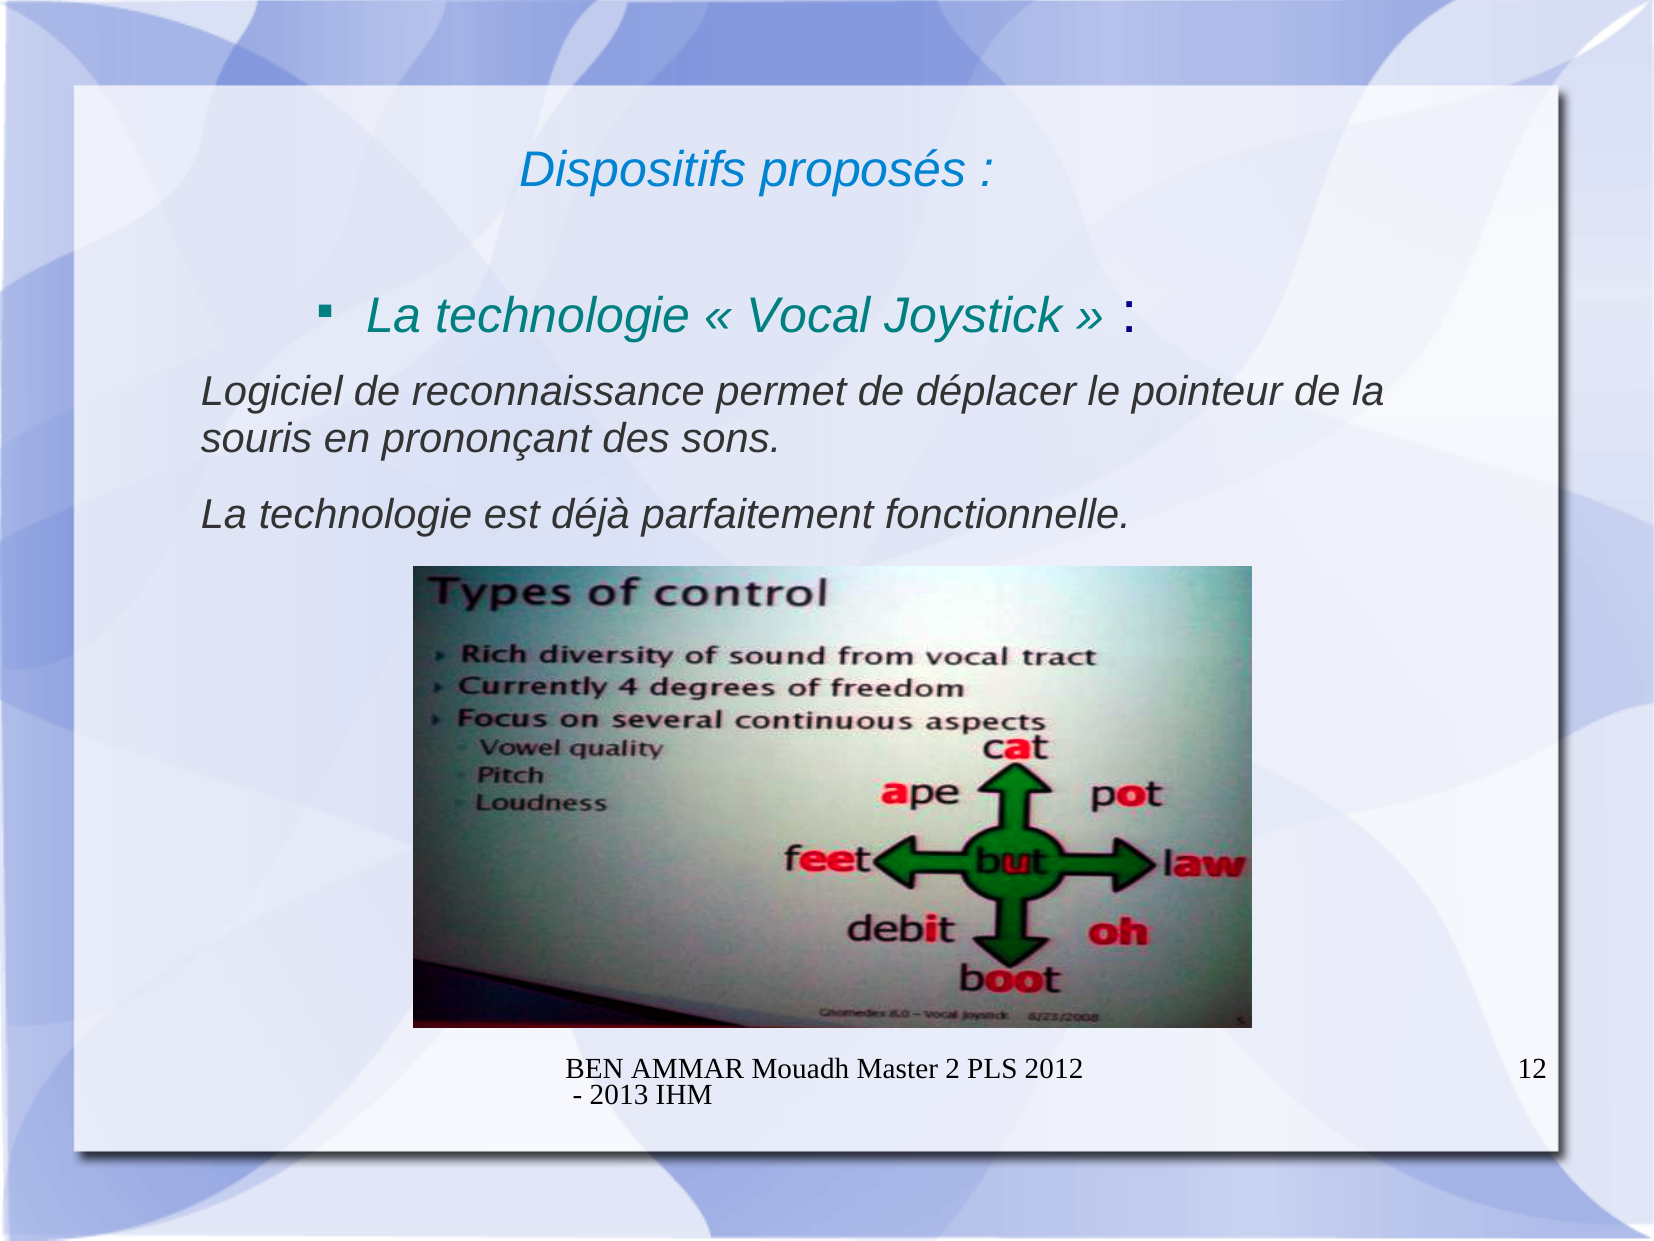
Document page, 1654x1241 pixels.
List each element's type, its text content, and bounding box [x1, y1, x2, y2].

list Dispositifs proposés : La technologie « Vocal Joystick » : Logiciel de reconnaissance permet de déplacer le pointeur de la souris en prononçant des sons. La technologie est déjà parfaitement fonctionnelle. [129, 141, 1489, 1165]
picture [0, 0, 1654, 1241]
